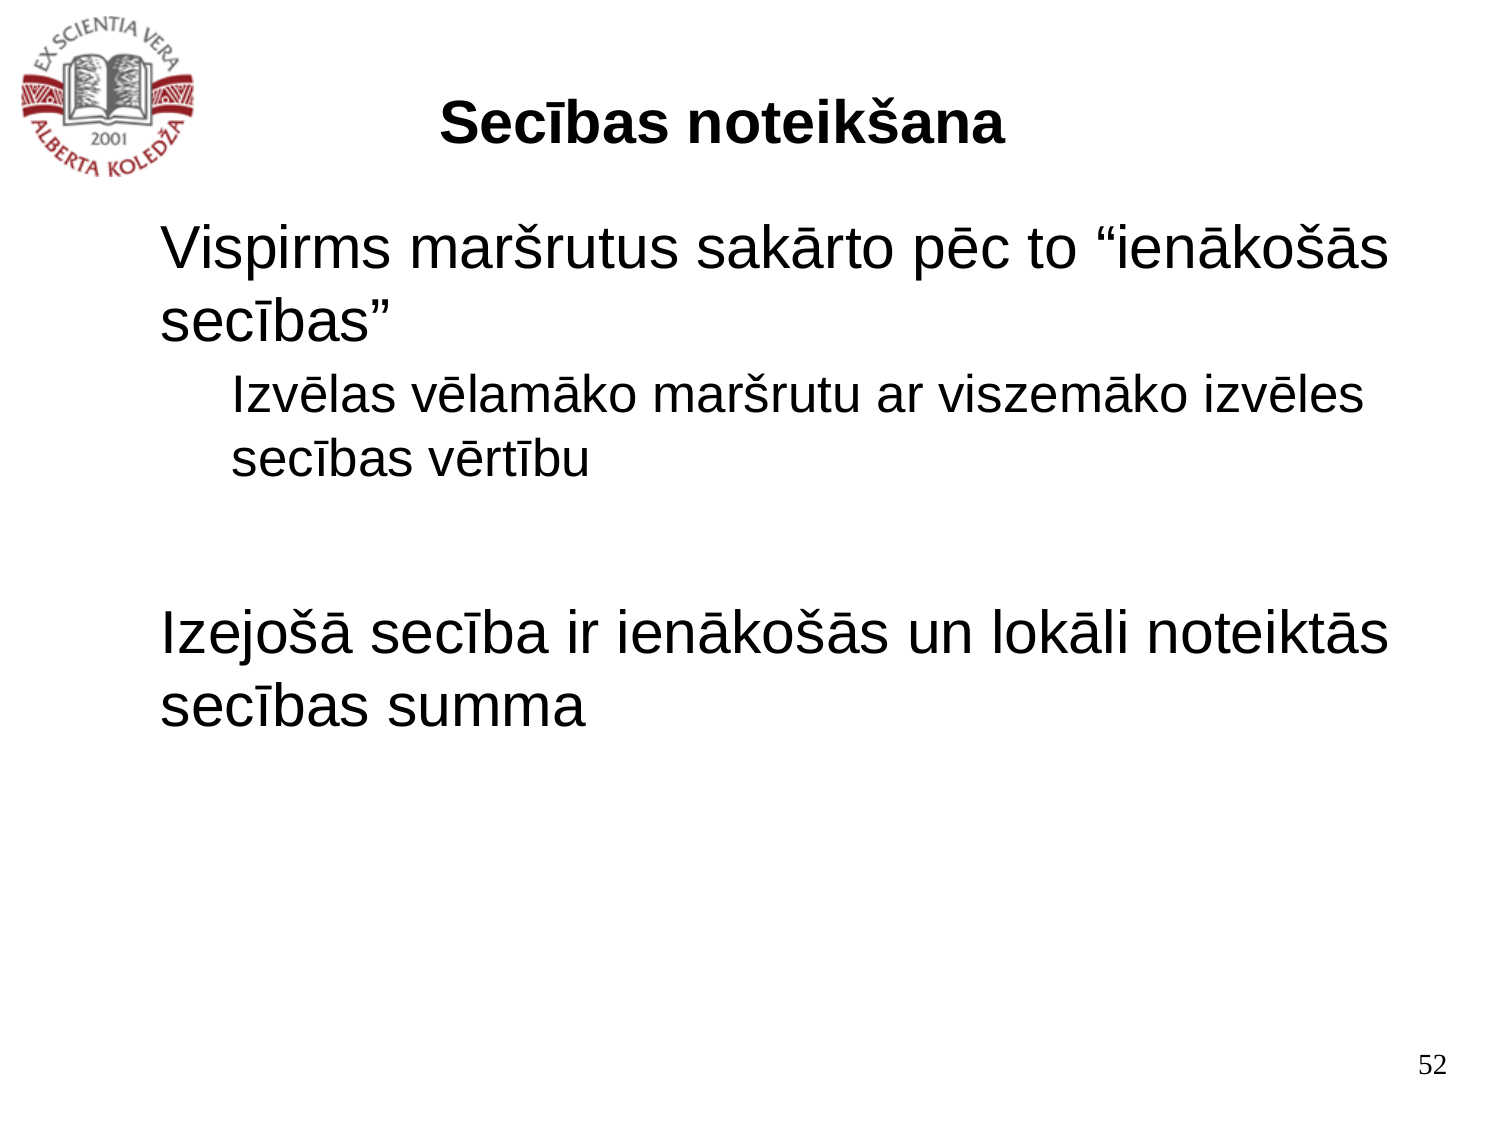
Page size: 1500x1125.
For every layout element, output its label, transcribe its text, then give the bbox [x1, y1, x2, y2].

list Vispirms maršrutus sakārto pēc to “ienākošās secības” Izvēlas vēlamāko maršrutu ar viszemāko izvēles secības vērtību Izejošā secība ir ienākošās un lokāli noteiktās secības summa [74, 200, 1463, 1101]
picture [21, 16, 194, 177]
title Secības noteikšana [50, 62, 1374, 175]
text_box <skaitlis> [1312, 1037, 1463, 1101]
